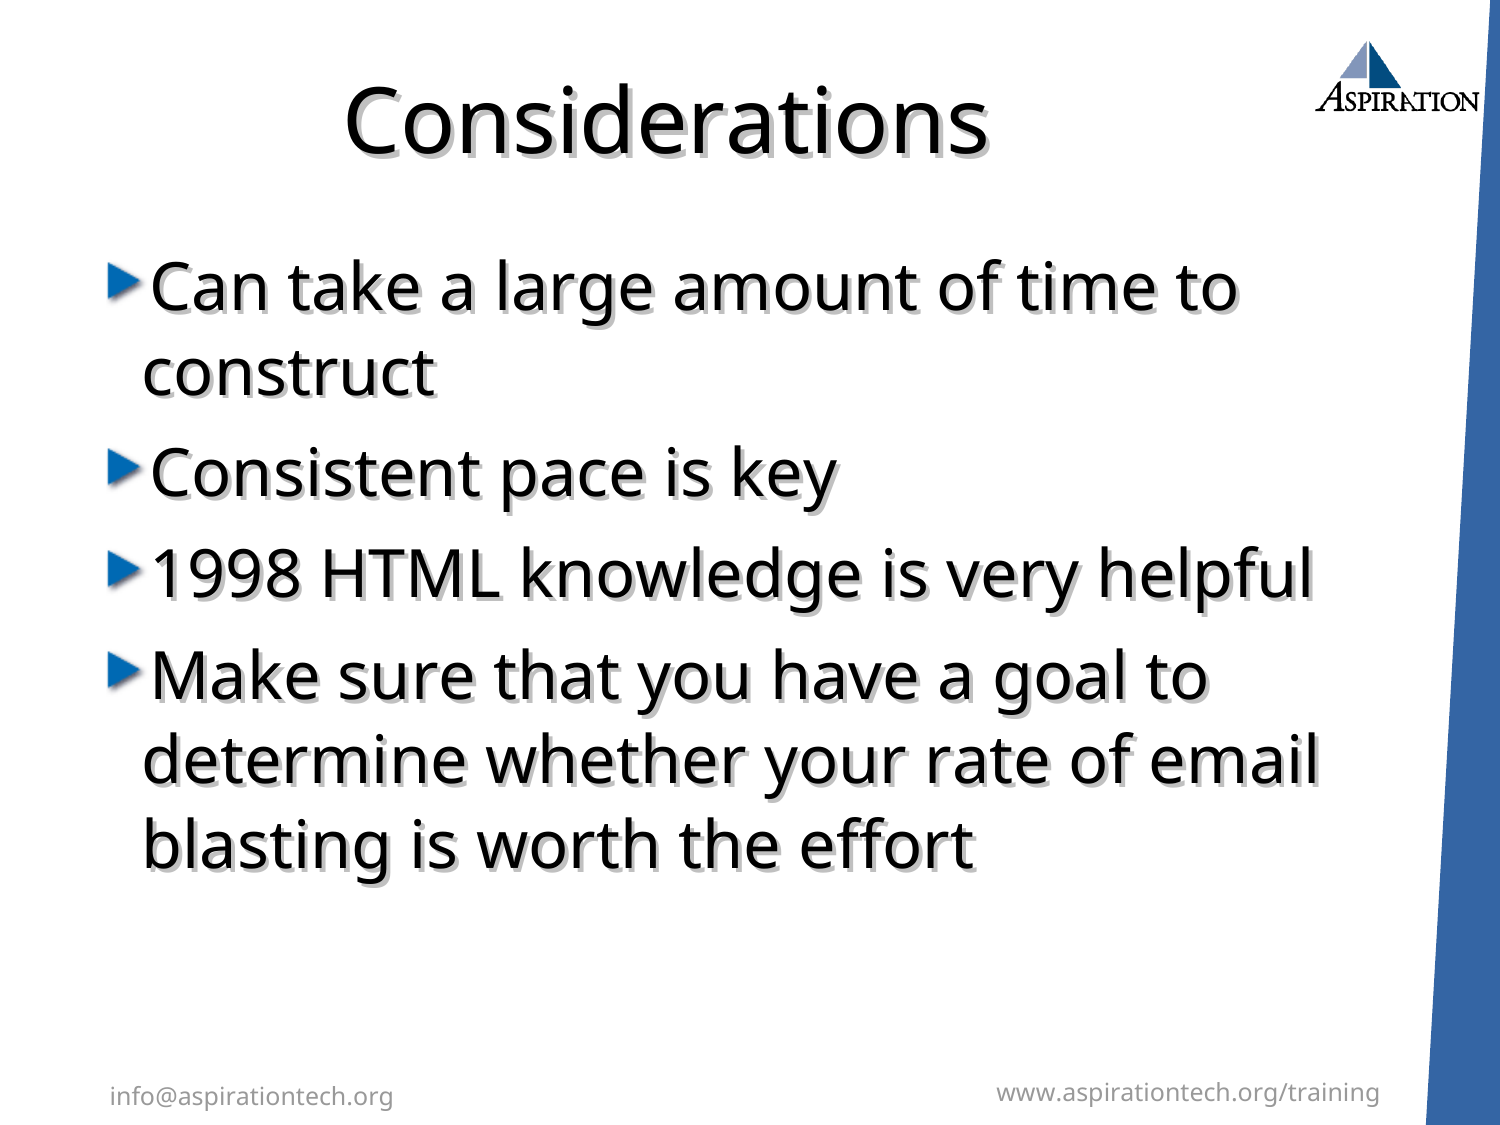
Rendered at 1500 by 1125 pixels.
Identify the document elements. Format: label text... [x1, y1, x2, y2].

title Considerations [49, 19, 1284, 206]
list Can take a large amount of time to construct Consistent pace is key 1998 HTML knowledge is very helpful Make sure that you have a goal to determine whether your rate of email blasting is worth the effort [49, 238, 1447, 892]
picture [1315, 41, 1480, 120]
